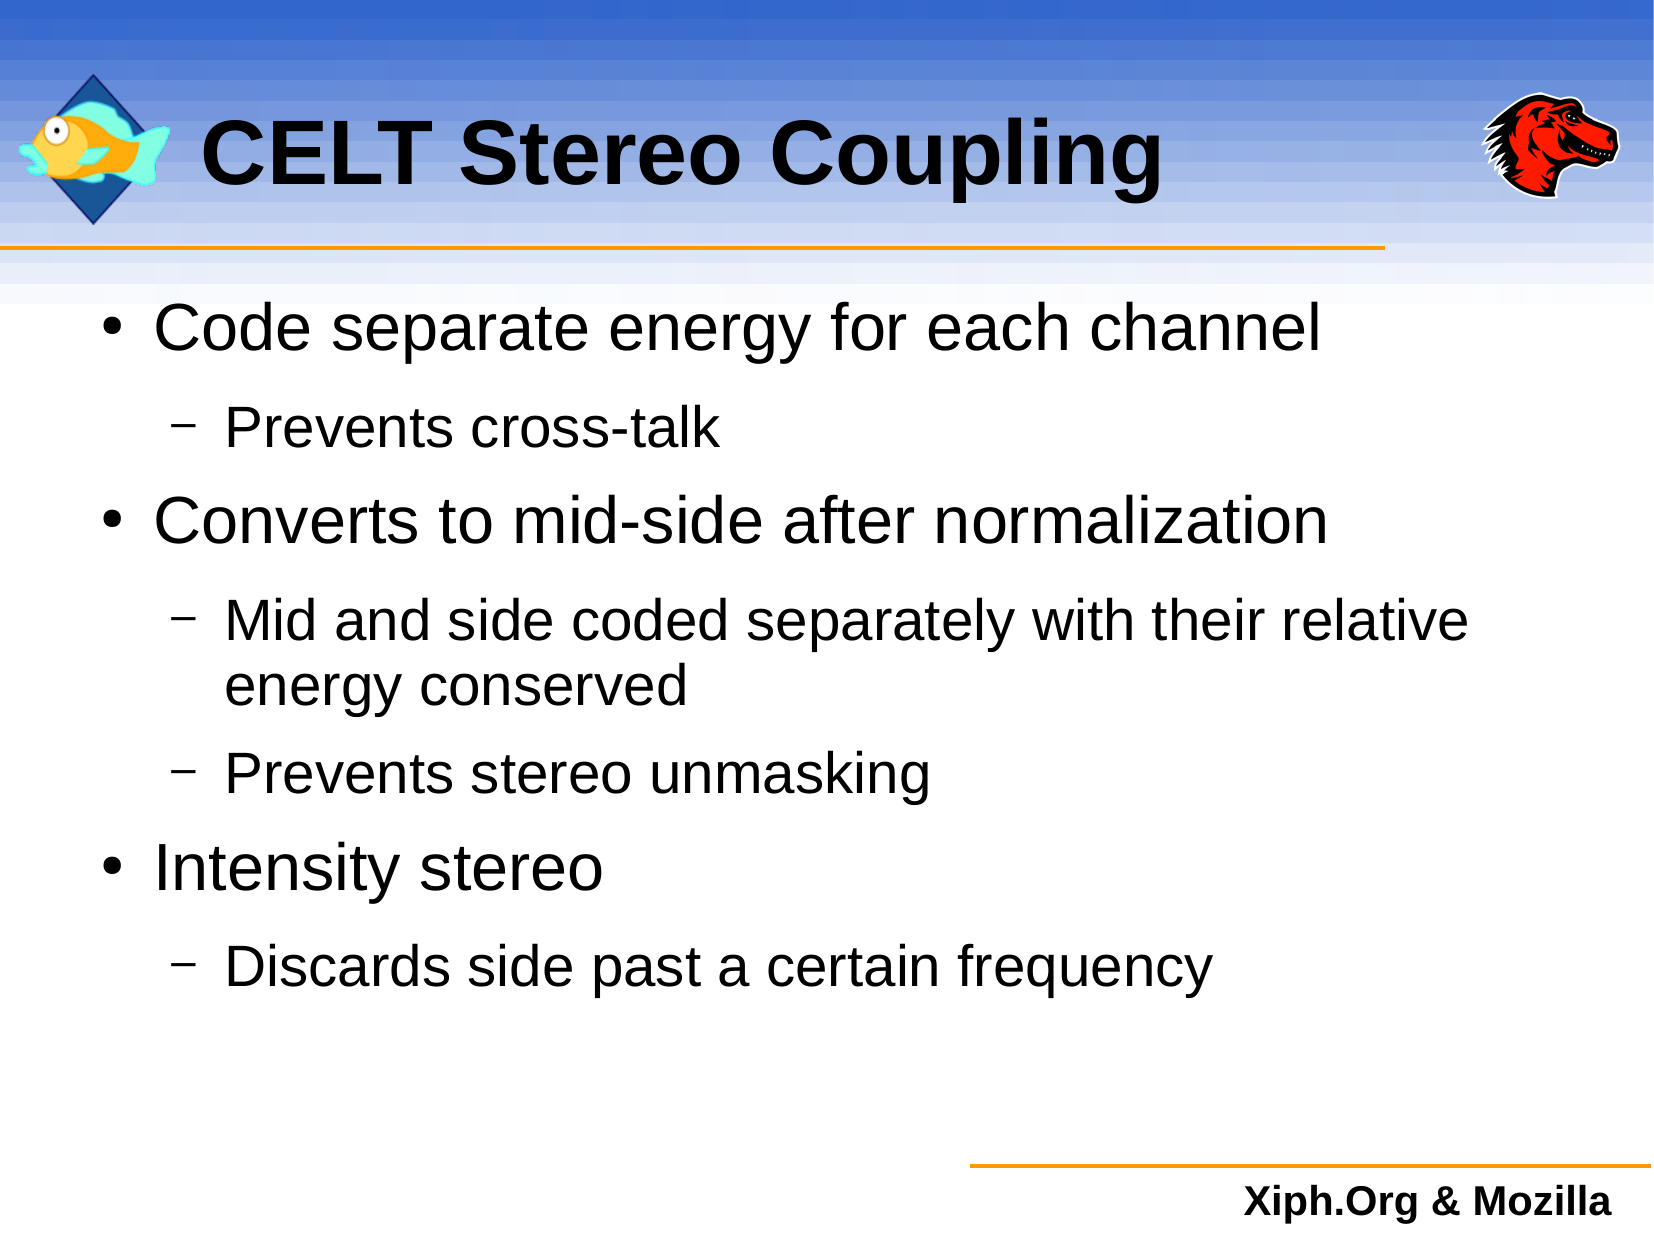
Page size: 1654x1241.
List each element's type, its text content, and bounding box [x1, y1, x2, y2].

list Code separate energy for each channel Prevents cross-talk Converts to mid-side after normalization Mid and side coded separately with their relative energy conserved Prevents stereo unmasking Intensity stereo Discards side past a certain frequency [82, 290, 1538, 1146]
title CELT Stereo Coupling [200, 49, 1571, 257]
picture [0, 0, 1654, 1241]
